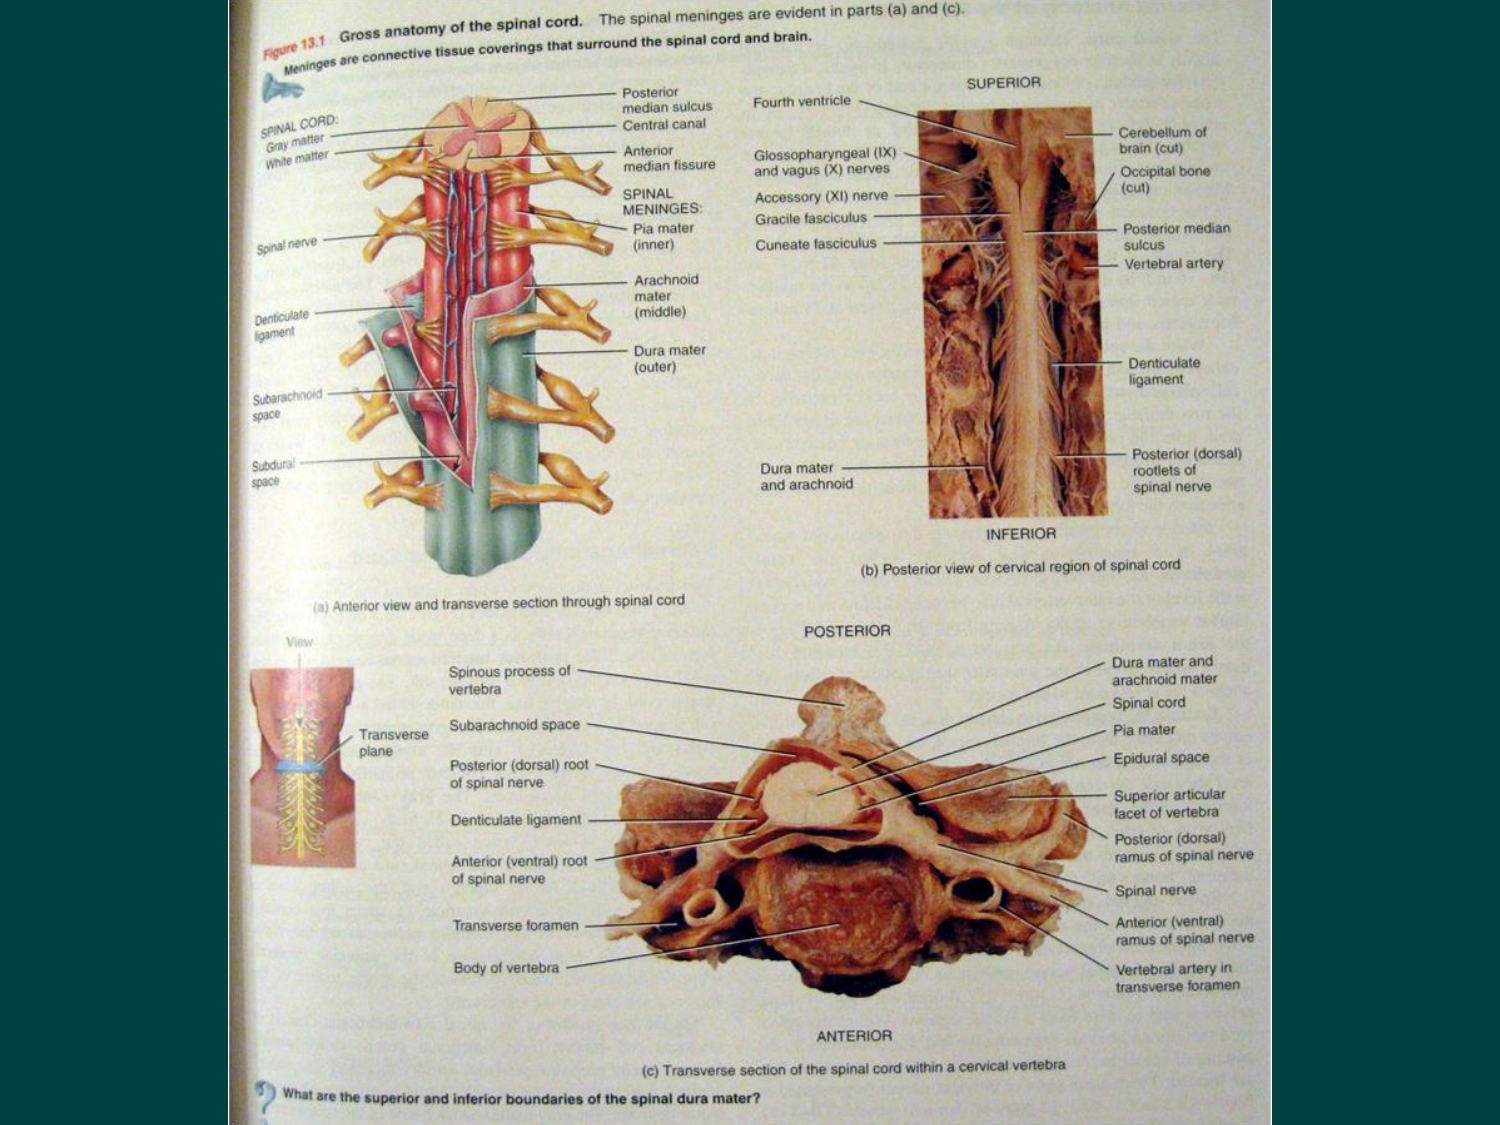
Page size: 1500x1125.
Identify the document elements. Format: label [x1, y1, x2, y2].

picture [228, 0, 1272, 1125]
